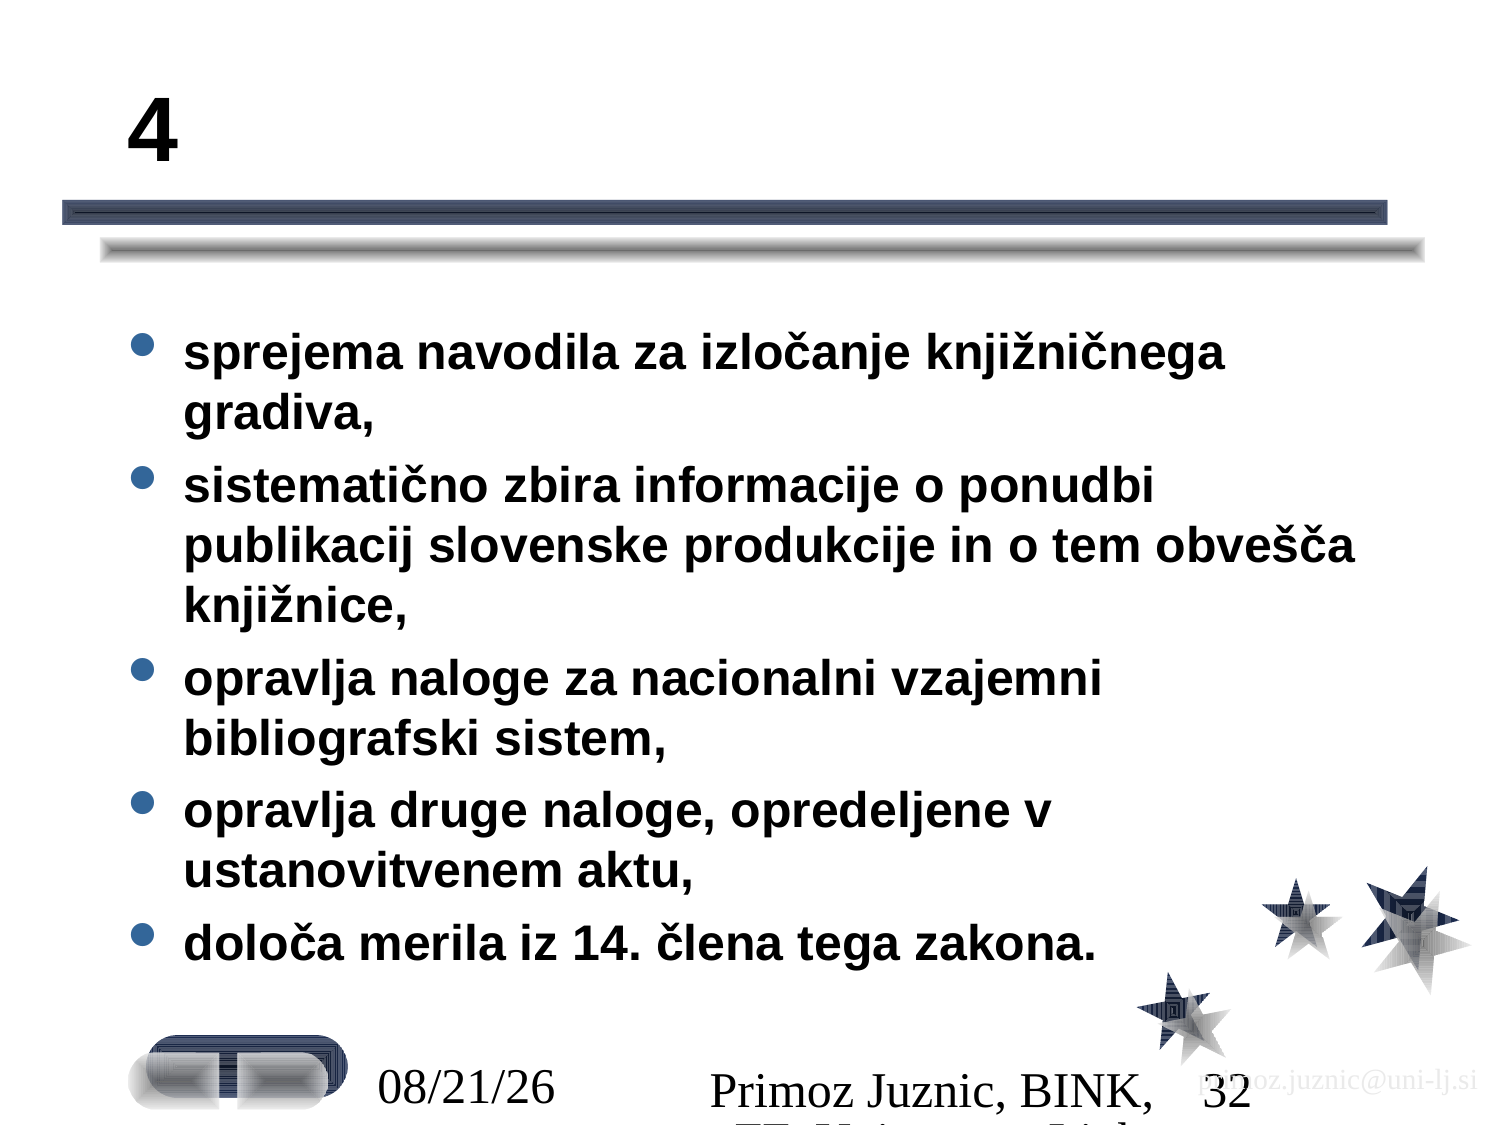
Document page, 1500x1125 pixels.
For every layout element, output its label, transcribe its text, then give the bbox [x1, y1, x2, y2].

list sprejema navodila za izločanje knjižničnega gradiva, sistematično zbira informacije o ponudbi publikacij slovenske produkcije in o tem obvešča knjižnice, opravlja naloge za nacionalni vzajemni bibliografski sistem, opravlja druge naloge, opredeljene v ustanovitvenem aktu, določa merila iz 14. člena tega zakona. [112, 312, 1388, 988]
title 4 [112, 0, 1246, 188]
